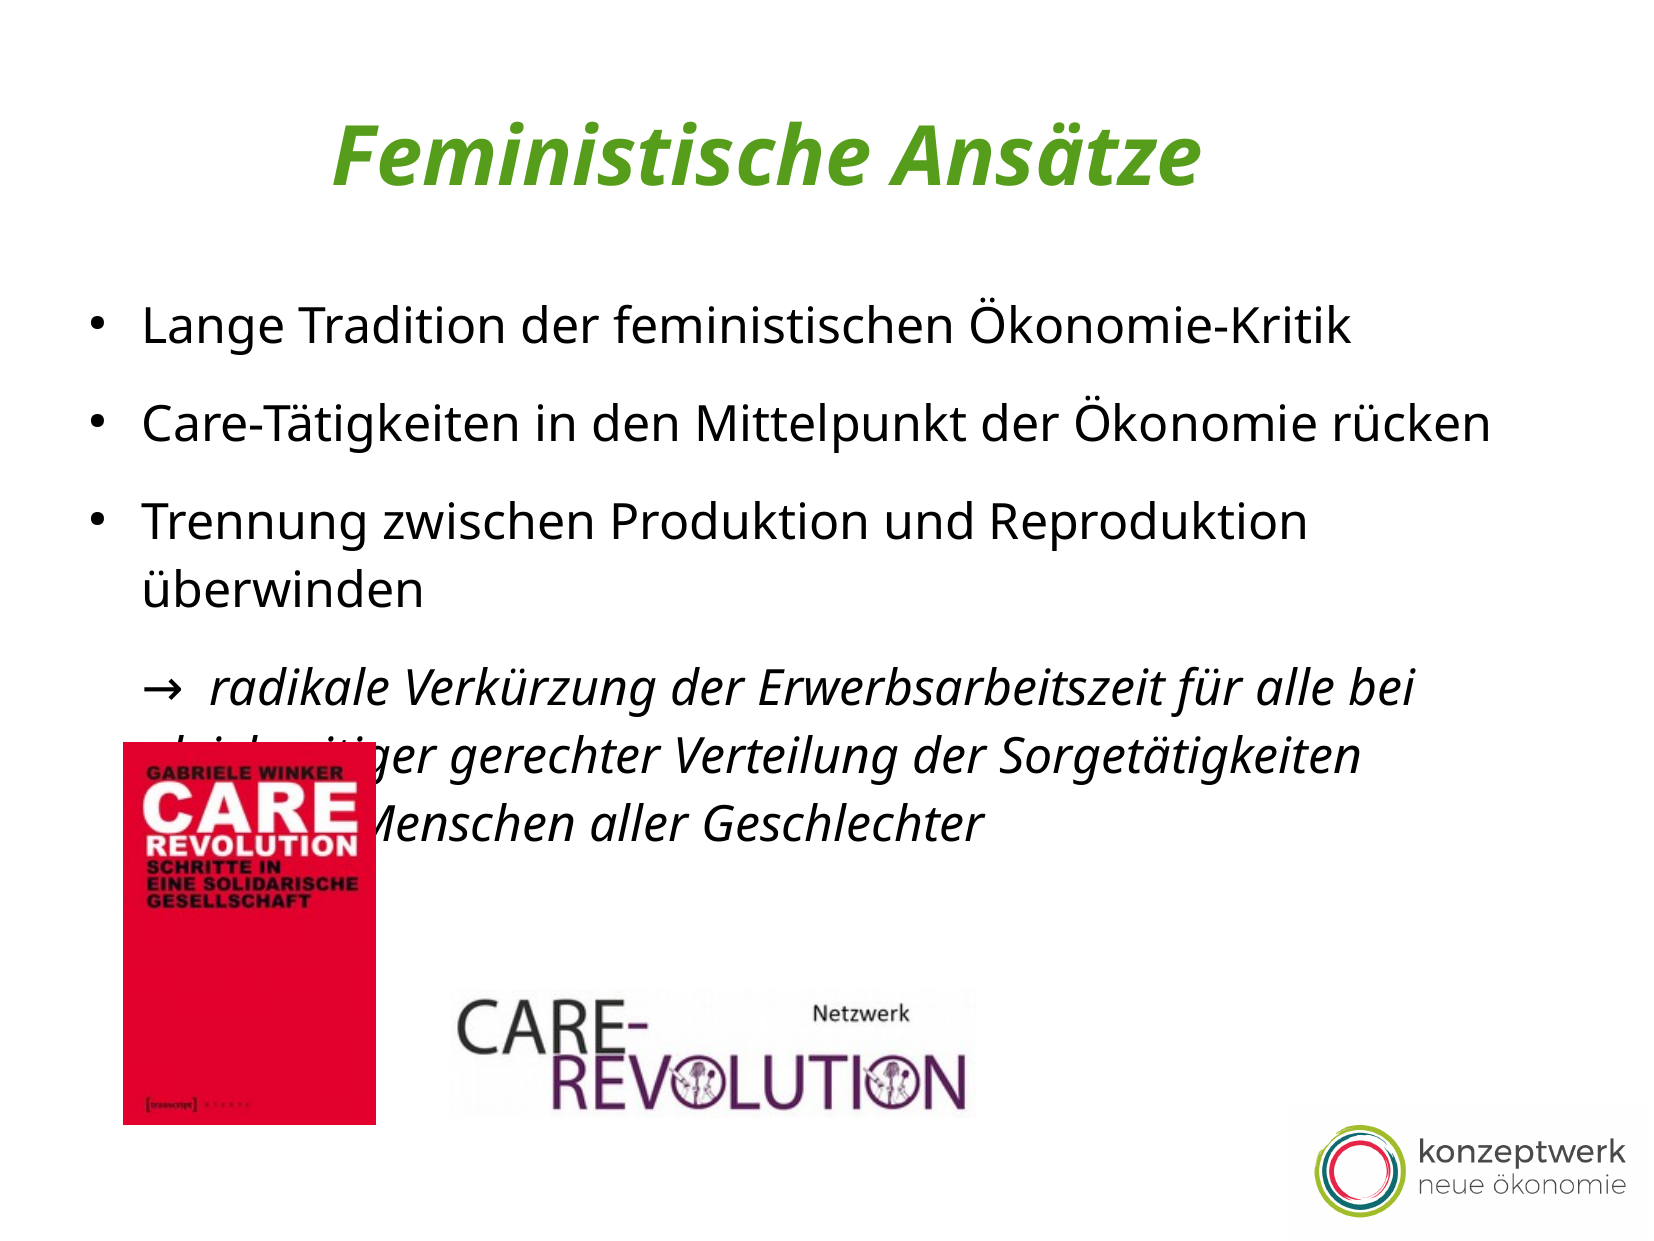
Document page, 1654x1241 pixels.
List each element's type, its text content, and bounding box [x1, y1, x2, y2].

picture [450, 989, 976, 1119]
title Feministische Ansätze [23, 49, 1512, 257]
list Lange Tradition der feministischen Ökonomie-Kritik Care-Tätigkeiten in den Mittelpunkt der Ökonomie rücken Trennung zwischen Produktion und Reproduktion überwinden → radikale Verkürzung der Erwerbsarbeitszeit für alle bei gleichzeitiger gerechter Verteilung der Sorgetätigkeiten zwischen Menschen aller Geschlechter [70, 290, 1549, 1235]
picture [123, 742, 376, 1126]
picture [1290, 1101, 1650, 1241]
